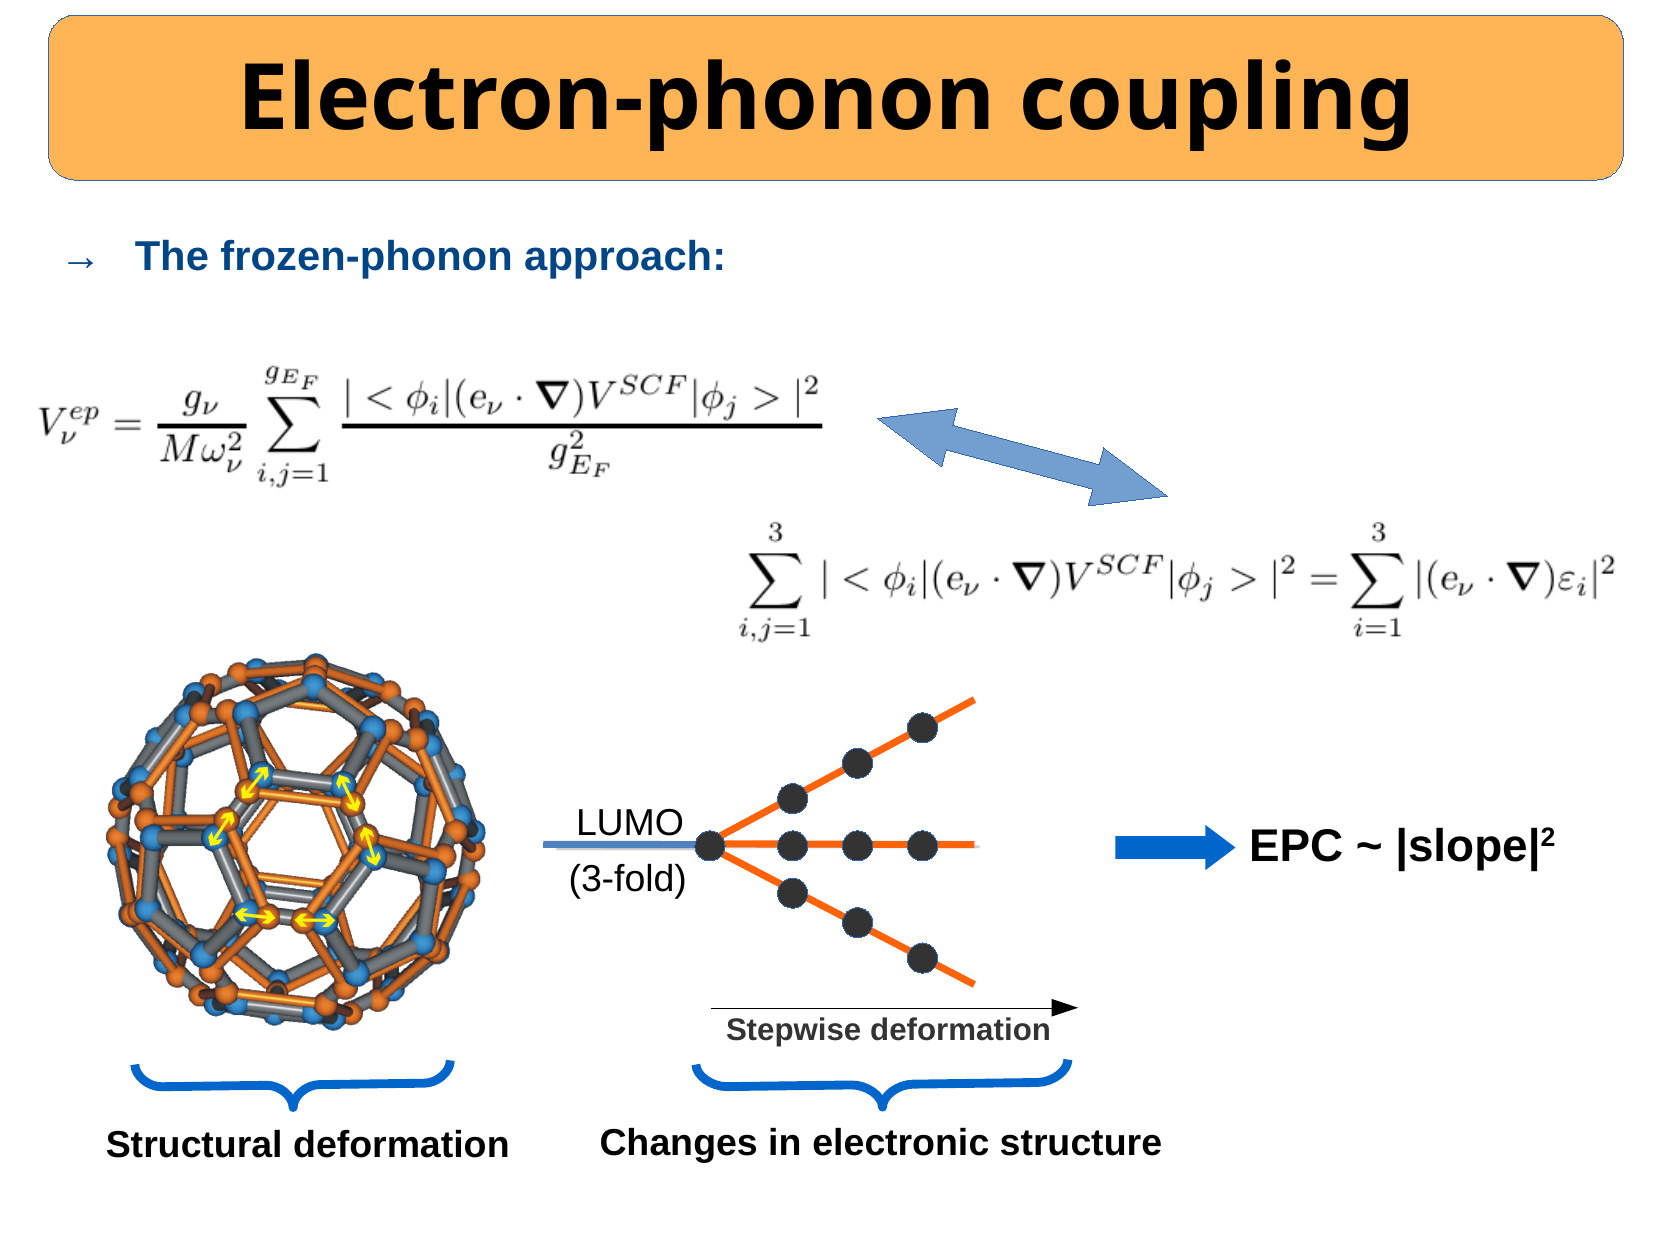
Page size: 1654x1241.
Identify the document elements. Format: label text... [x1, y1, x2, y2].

text_box [907, 830, 938, 861]
text_box → The frozen-phonon approach: [45, 225, 742, 287]
text_box [907, 712, 938, 743]
text_box Changes in electronic structure [584, 1109, 1178, 1171]
text_box [48, 15, 82, 181]
title Electron-phonon coupling [82, 0, 1571, 198]
picture [20, 327, 1626, 661]
text_box Stepwise deformation [711, 1009, 1067, 1056]
text_box Structural deformation [91, 1115, 526, 1173]
text_box [777, 830, 808, 861]
text_box (3-fold) [553, 848, 702, 907]
text_box [877, 408, 1168, 506]
text_box [1571, 15, 1624, 181]
text_box [842, 907, 873, 938]
text_box [777, 783, 808, 814]
picture [75, 639, 511, 1045]
text_box [842, 748, 873, 779]
text_box [842, 830, 873, 861]
text_box [694, 830, 726, 861]
text_box EPC ~ |slope|2 [1234, 812, 1571, 881]
text_box [907, 942, 938, 974]
text_box [1115, 825, 1236, 871]
text_box [777, 878, 808, 909]
text_box LUMO [561, 790, 700, 851]
